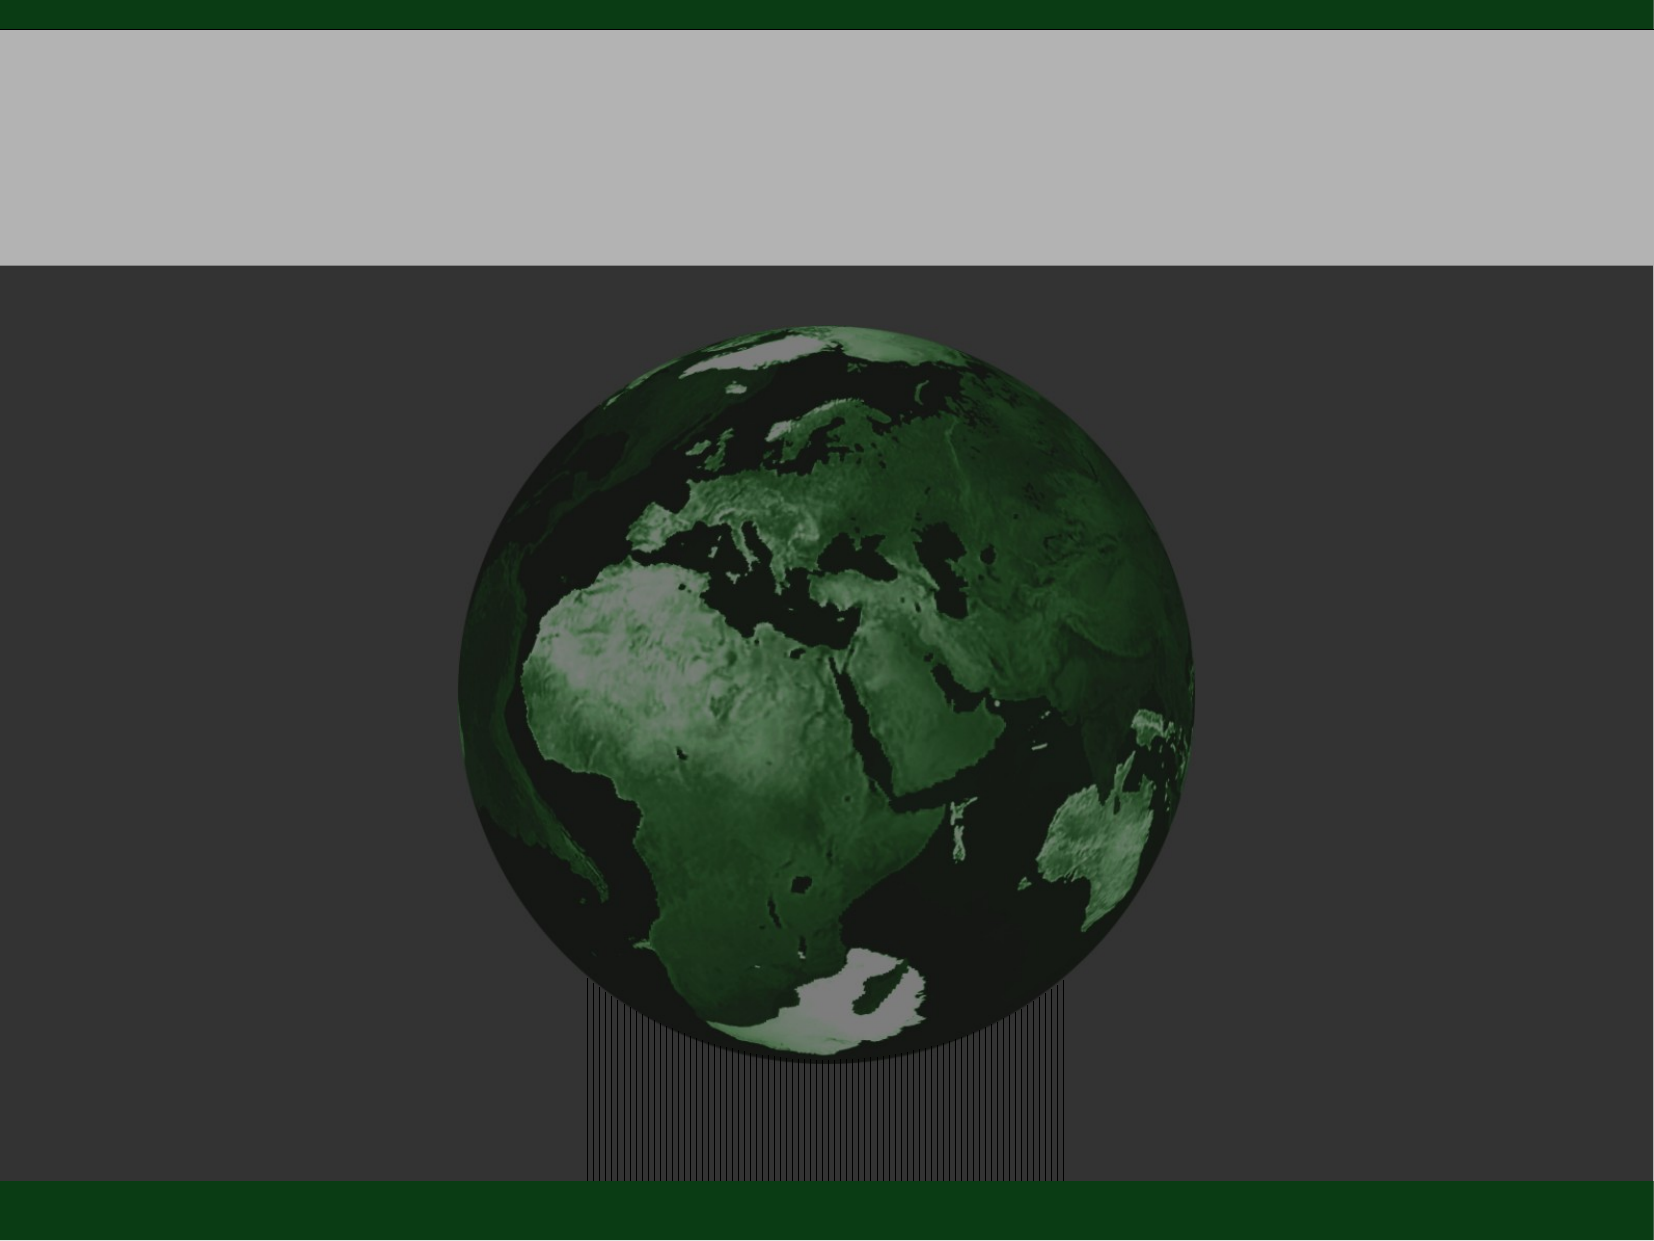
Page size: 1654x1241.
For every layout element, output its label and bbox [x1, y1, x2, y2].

picture [457, 325, 1196, 1065]
